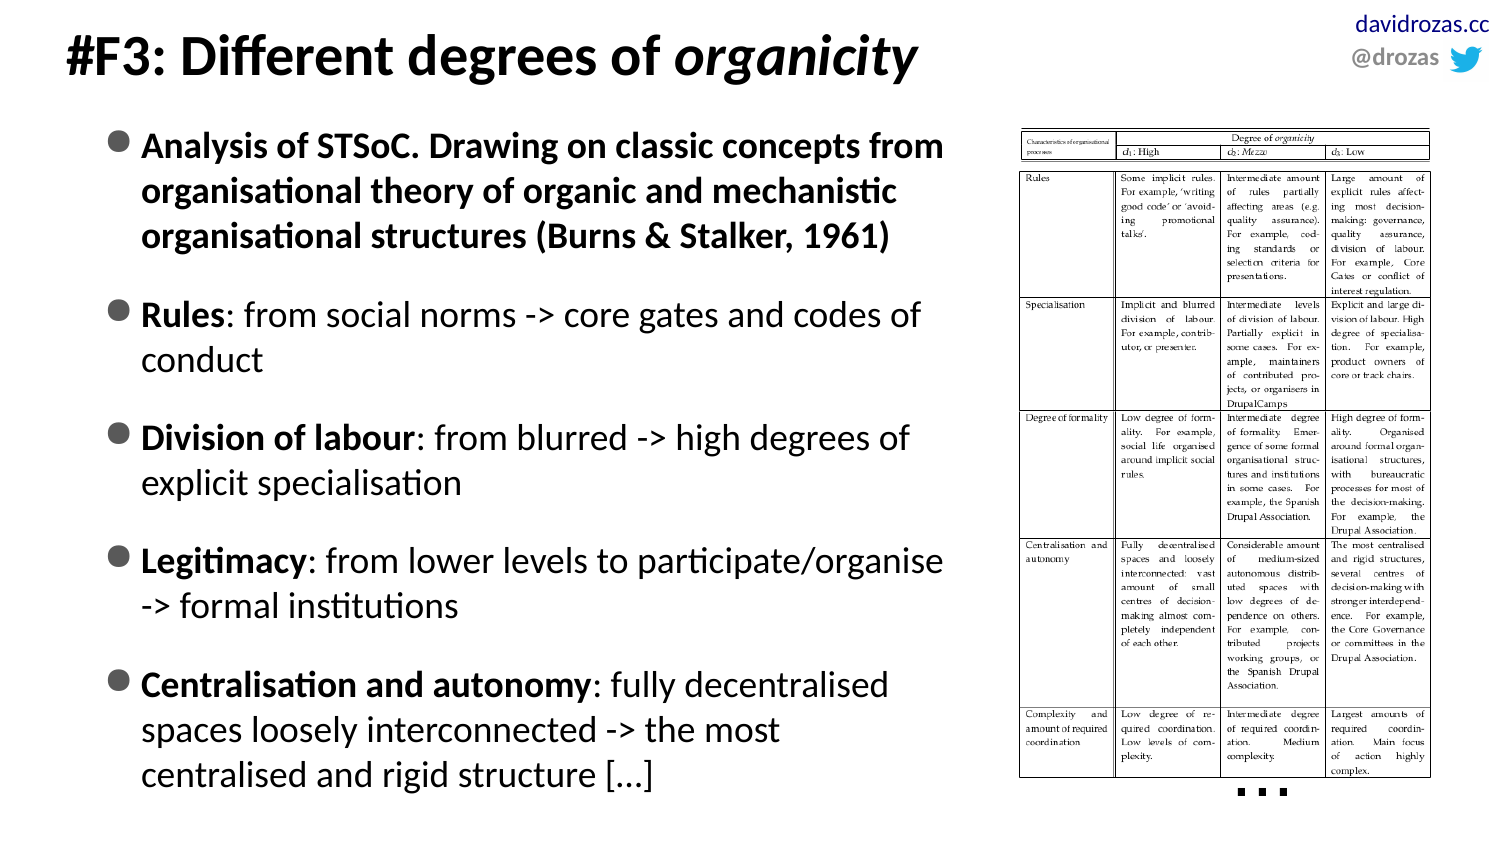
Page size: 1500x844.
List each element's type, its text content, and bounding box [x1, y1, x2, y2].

text_box @drozas [1330, 37, 1443, 73]
list Analysis of STSoC. Drawing on classic concepts from organisational theory of organic and mechanistic organisational structures (Burns & Stalker, 1961) Rules: from social norms -> core gates and codes of conduct Division of labour: from blurred -> high degrees of explicit specialisation Legitimacy: from lower levels to participate/organise -> formal institutions Centralisation and autonomy: fully decentralised spaces loosely interconnected -> the most centralised and rigid structure […] [51, 106, 969, 667]
picture [1443, 46, 1489, 82]
text_box davidrozas.cc [1340, 5, 1500, 46]
title #F3: Different degrees of organicity [51, 2, 969, 97]
picture [1019, 122, 1432, 782]
text_box ... [1216, 711, 1341, 737]
